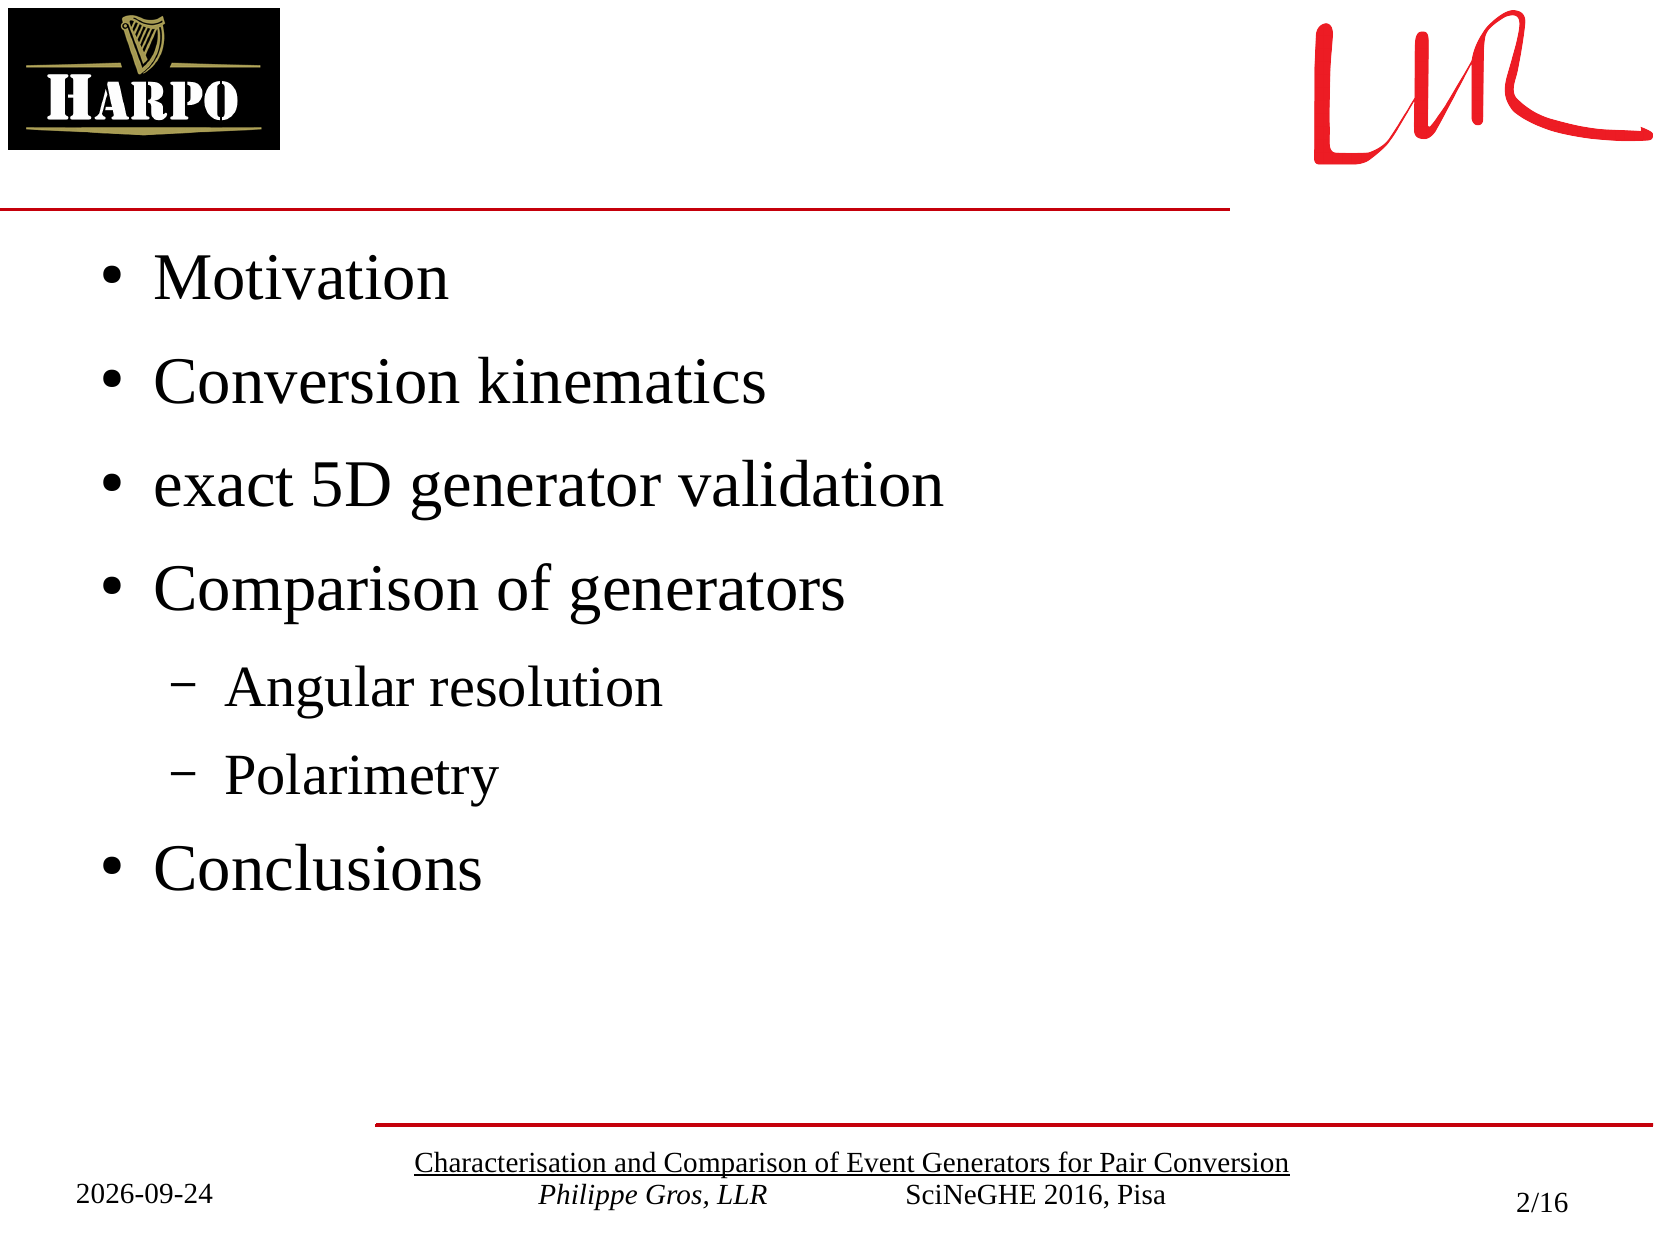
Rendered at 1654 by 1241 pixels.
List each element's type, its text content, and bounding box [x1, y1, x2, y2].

picture [1314, 10, 1653, 165]
list Motivation Conversion kinematics exact 5D generator validation Comparison of generators Angular resolution Polarimetry Conclusions [82, 239, 1571, 1102]
picture [8, 8, 280, 150]
